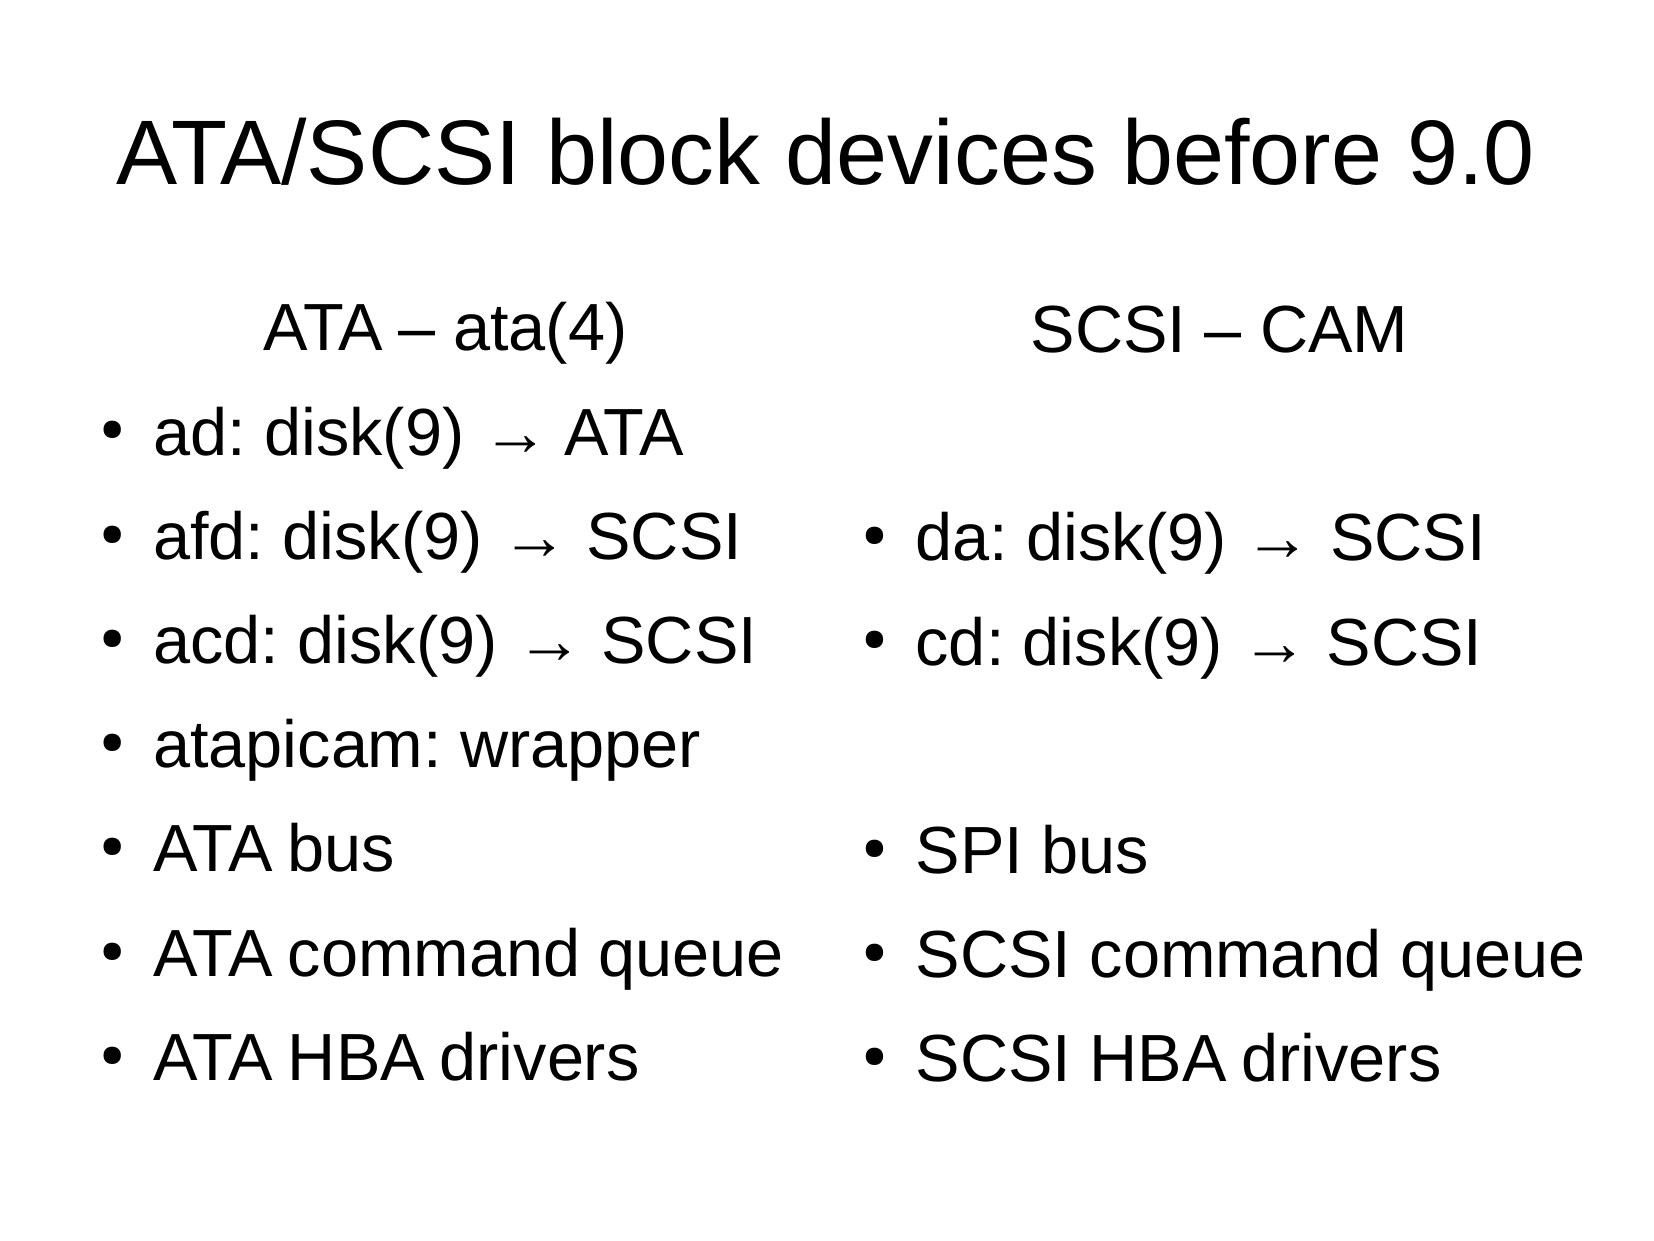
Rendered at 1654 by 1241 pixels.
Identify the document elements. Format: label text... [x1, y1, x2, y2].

list ATA – ata(4) ad: disk(9) → ATA afd: disk(9) → SCSI acd: disk(9) → SCSI atapicam: wrapper ATA bus ATA command queue ATA HBA drivers [82, 290, 809, 1109]
list SCSI – CAM da: disk(9) → SCSI cd: disk(9) → SCSI SPI bus SCSI command queue SCSI HBA drivers [844, 291, 1595, 1111]
title ATA/SCSI block devices before 9.0 [82, 49, 1571, 257]
